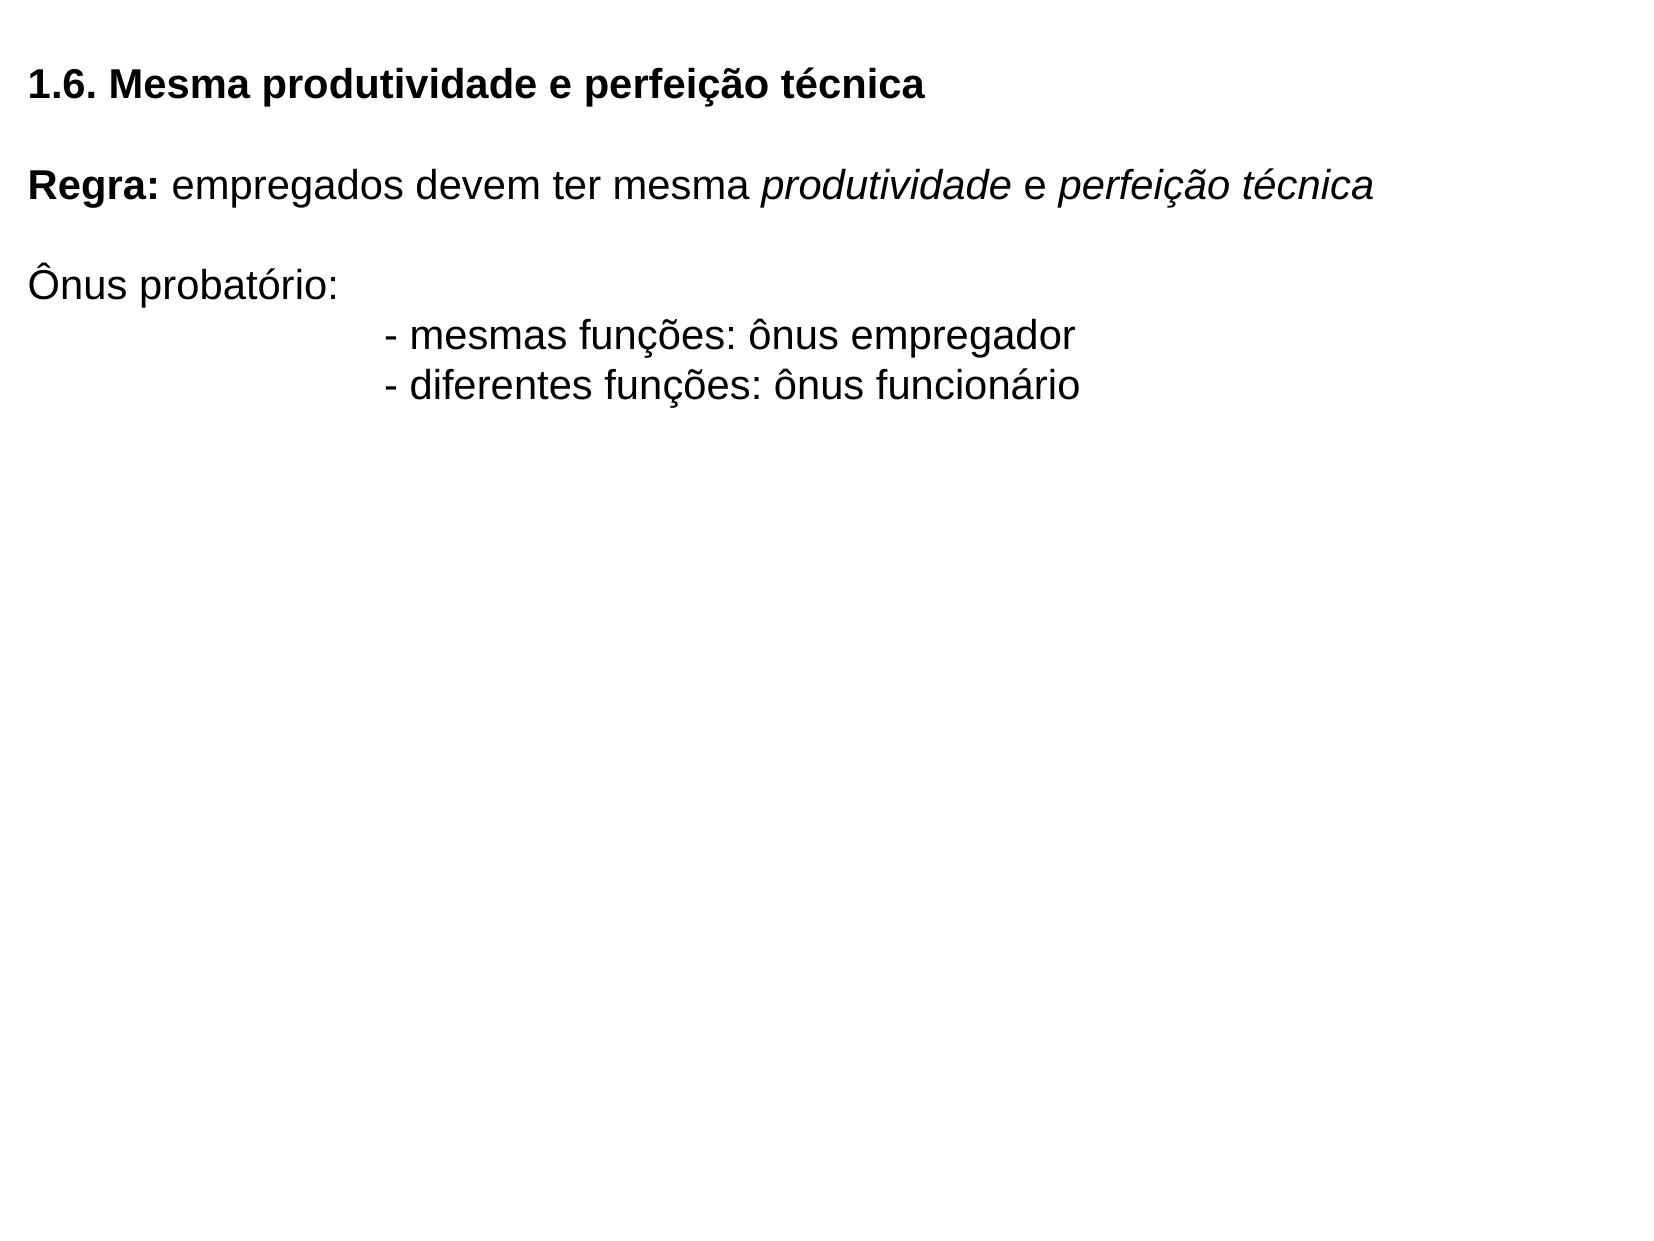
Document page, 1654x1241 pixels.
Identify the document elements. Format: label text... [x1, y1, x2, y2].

text_box 1.6. Mesma produtividade e perfeição técnica Regra: empregados devem ter mesma produtividade e perfeição técnica Ônus probatório: - mesmas funções: ônus empregador - diferentes funções: ônus funcionário [12, 0, 1615, 1159]
